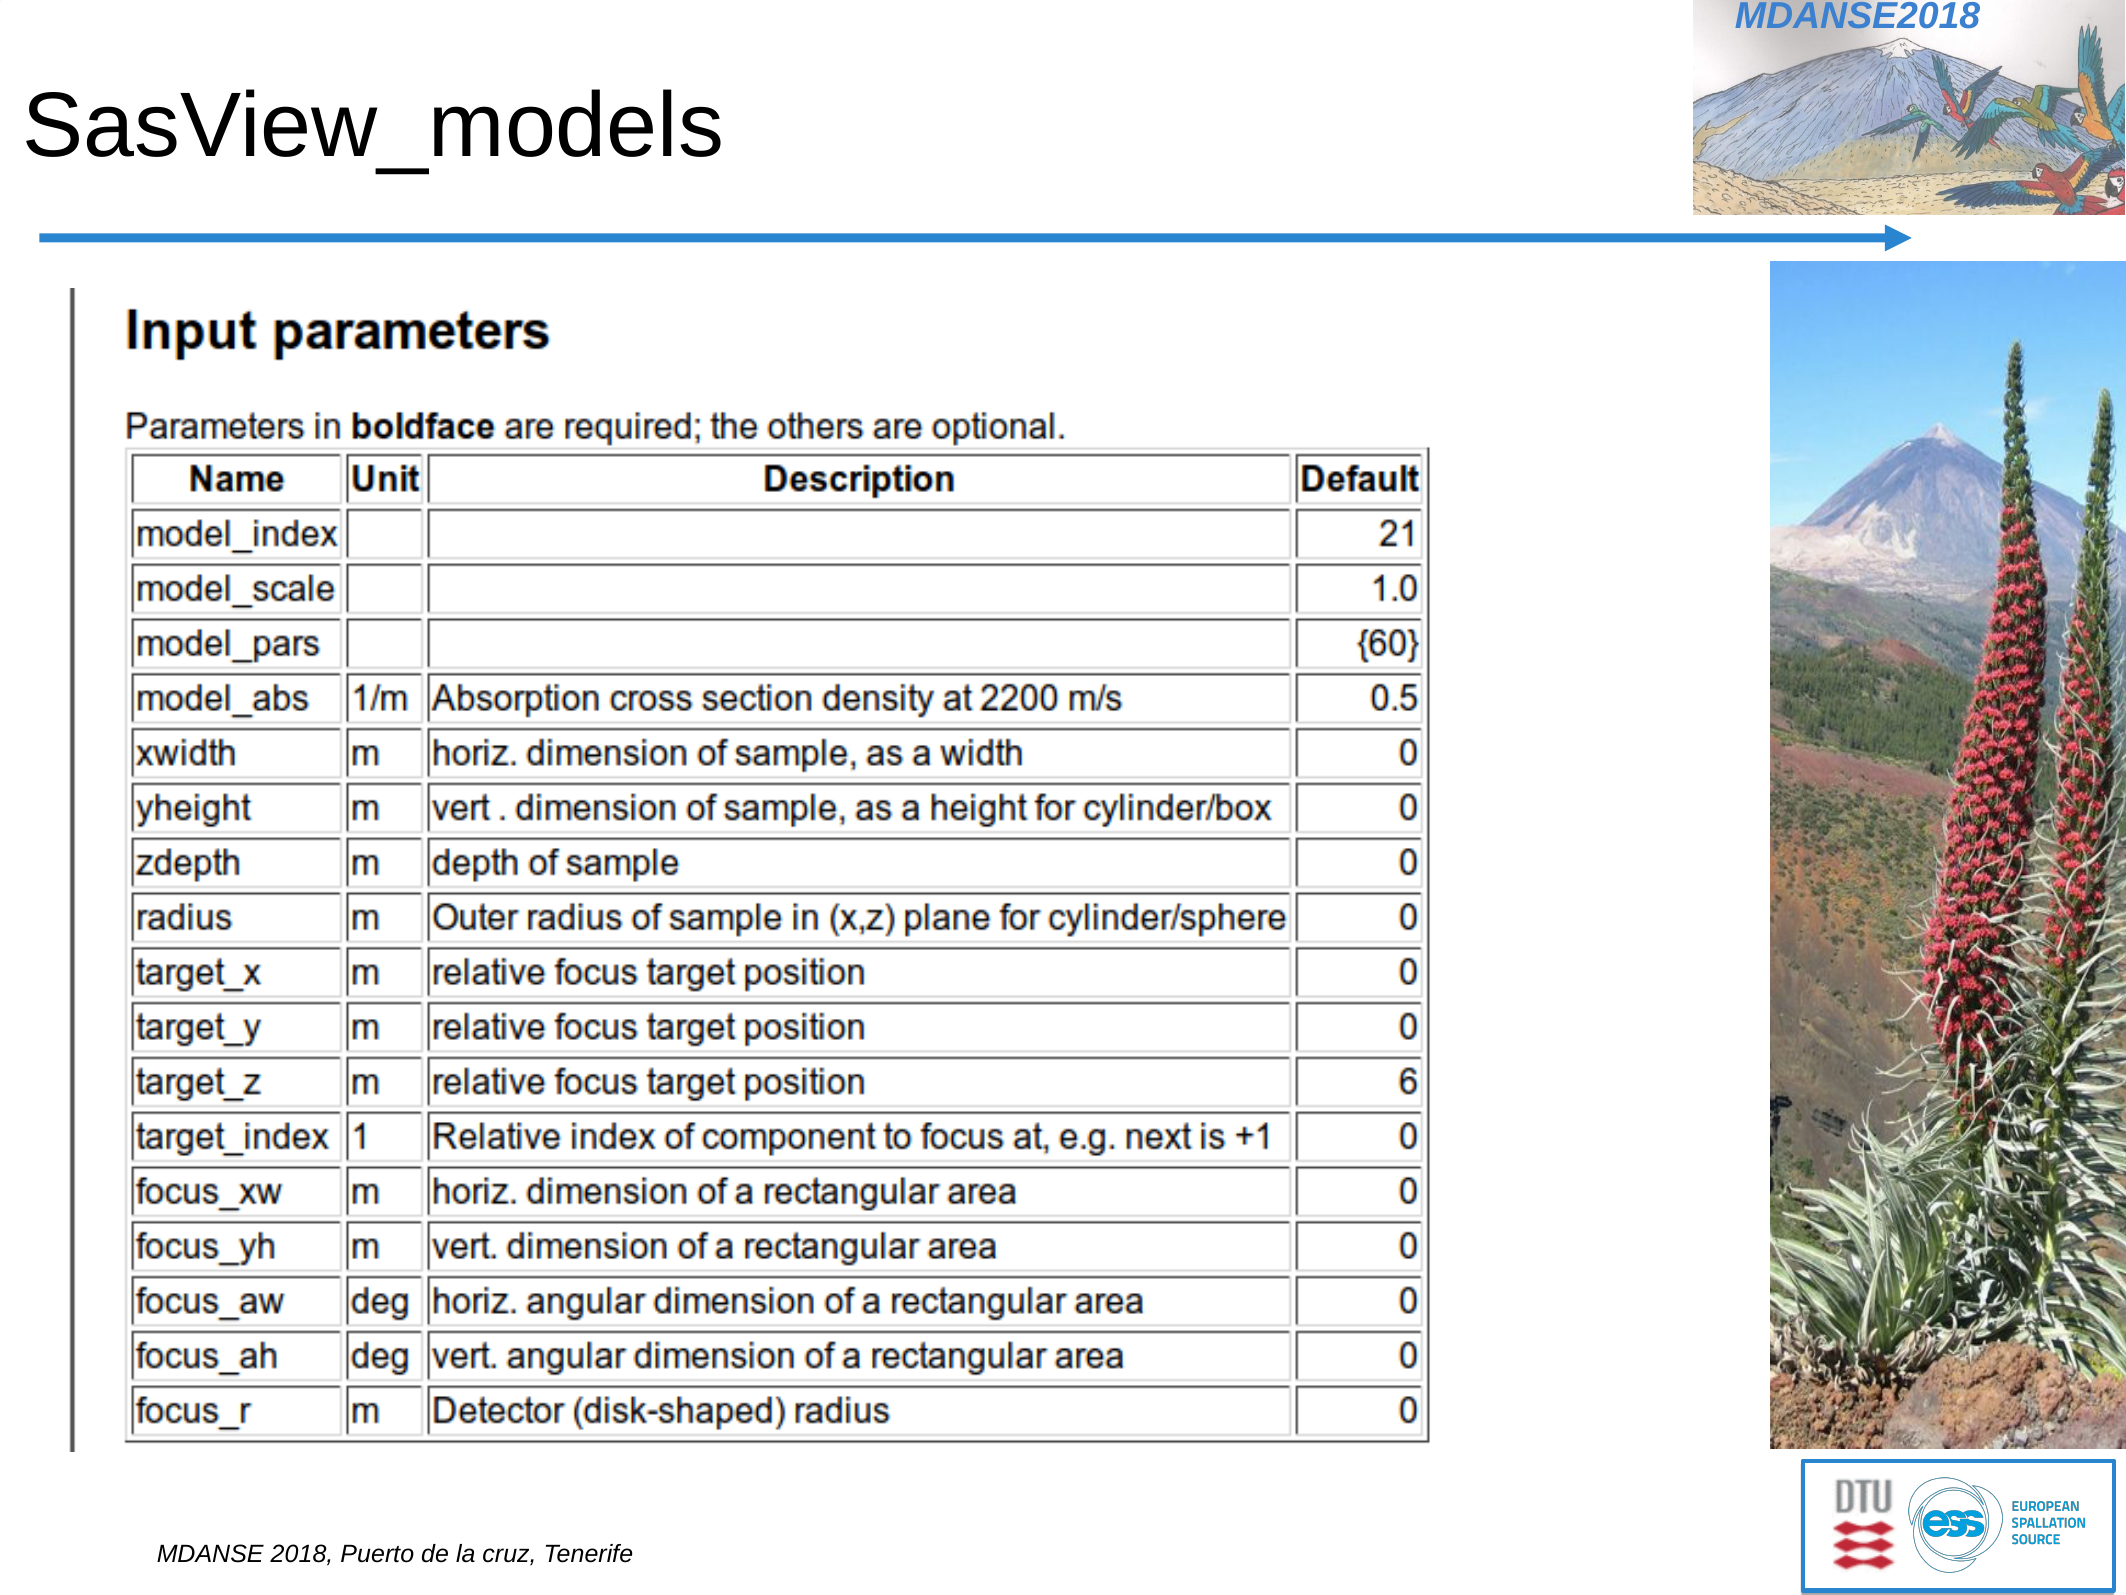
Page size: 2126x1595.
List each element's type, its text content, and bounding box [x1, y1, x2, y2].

picture [1693, 0, 2125, 215]
picture [62, 288, 1441, 1452]
picture [1908, 1477, 2085, 1573]
title SasView_models [22, 40, 1938, 209]
picture [1832, 1477, 1897, 1573]
picture [1770, 261, 2126, 1449]
